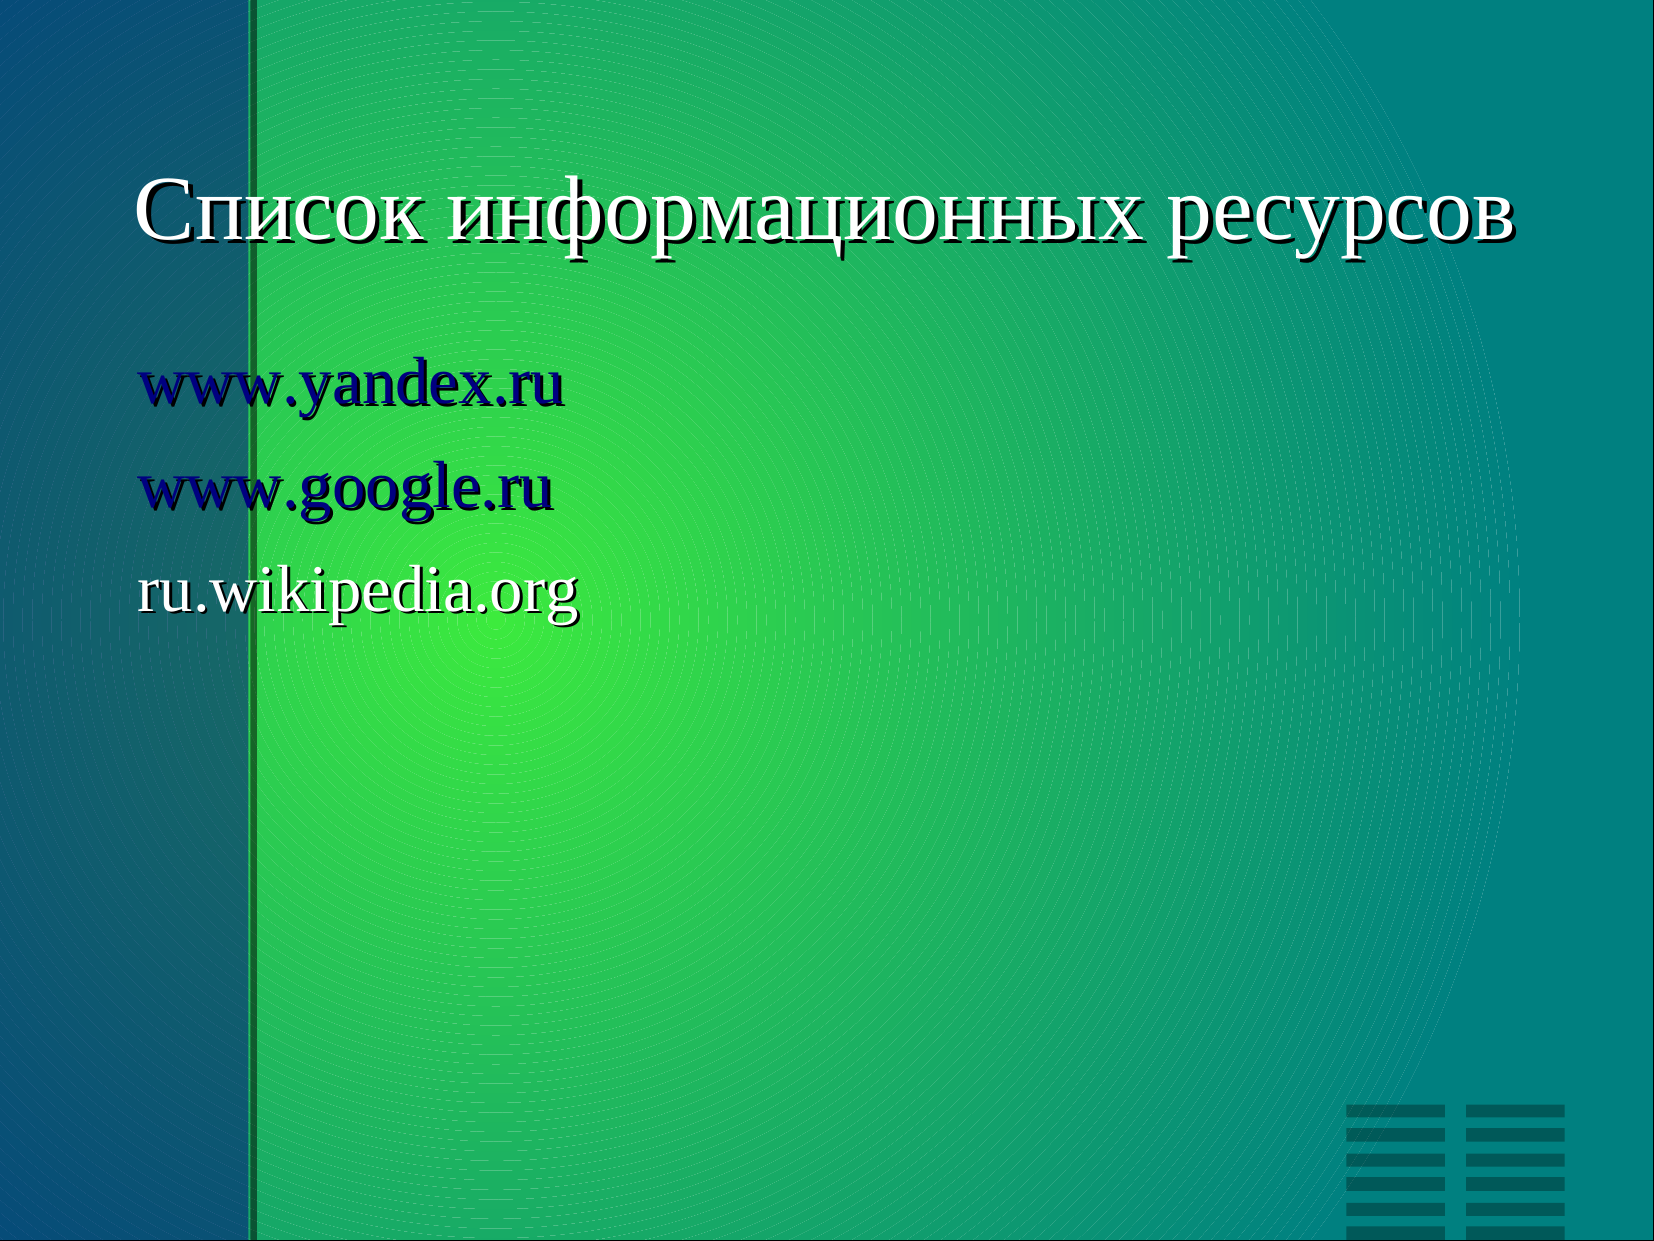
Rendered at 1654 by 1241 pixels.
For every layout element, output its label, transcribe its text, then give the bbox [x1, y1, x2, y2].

title Список информационных ресурсов [119, 112, 1533, 305]
list www.yandex.ru www.google.ru ru.wikipedia.org [119, 344, 1533, 1149]
